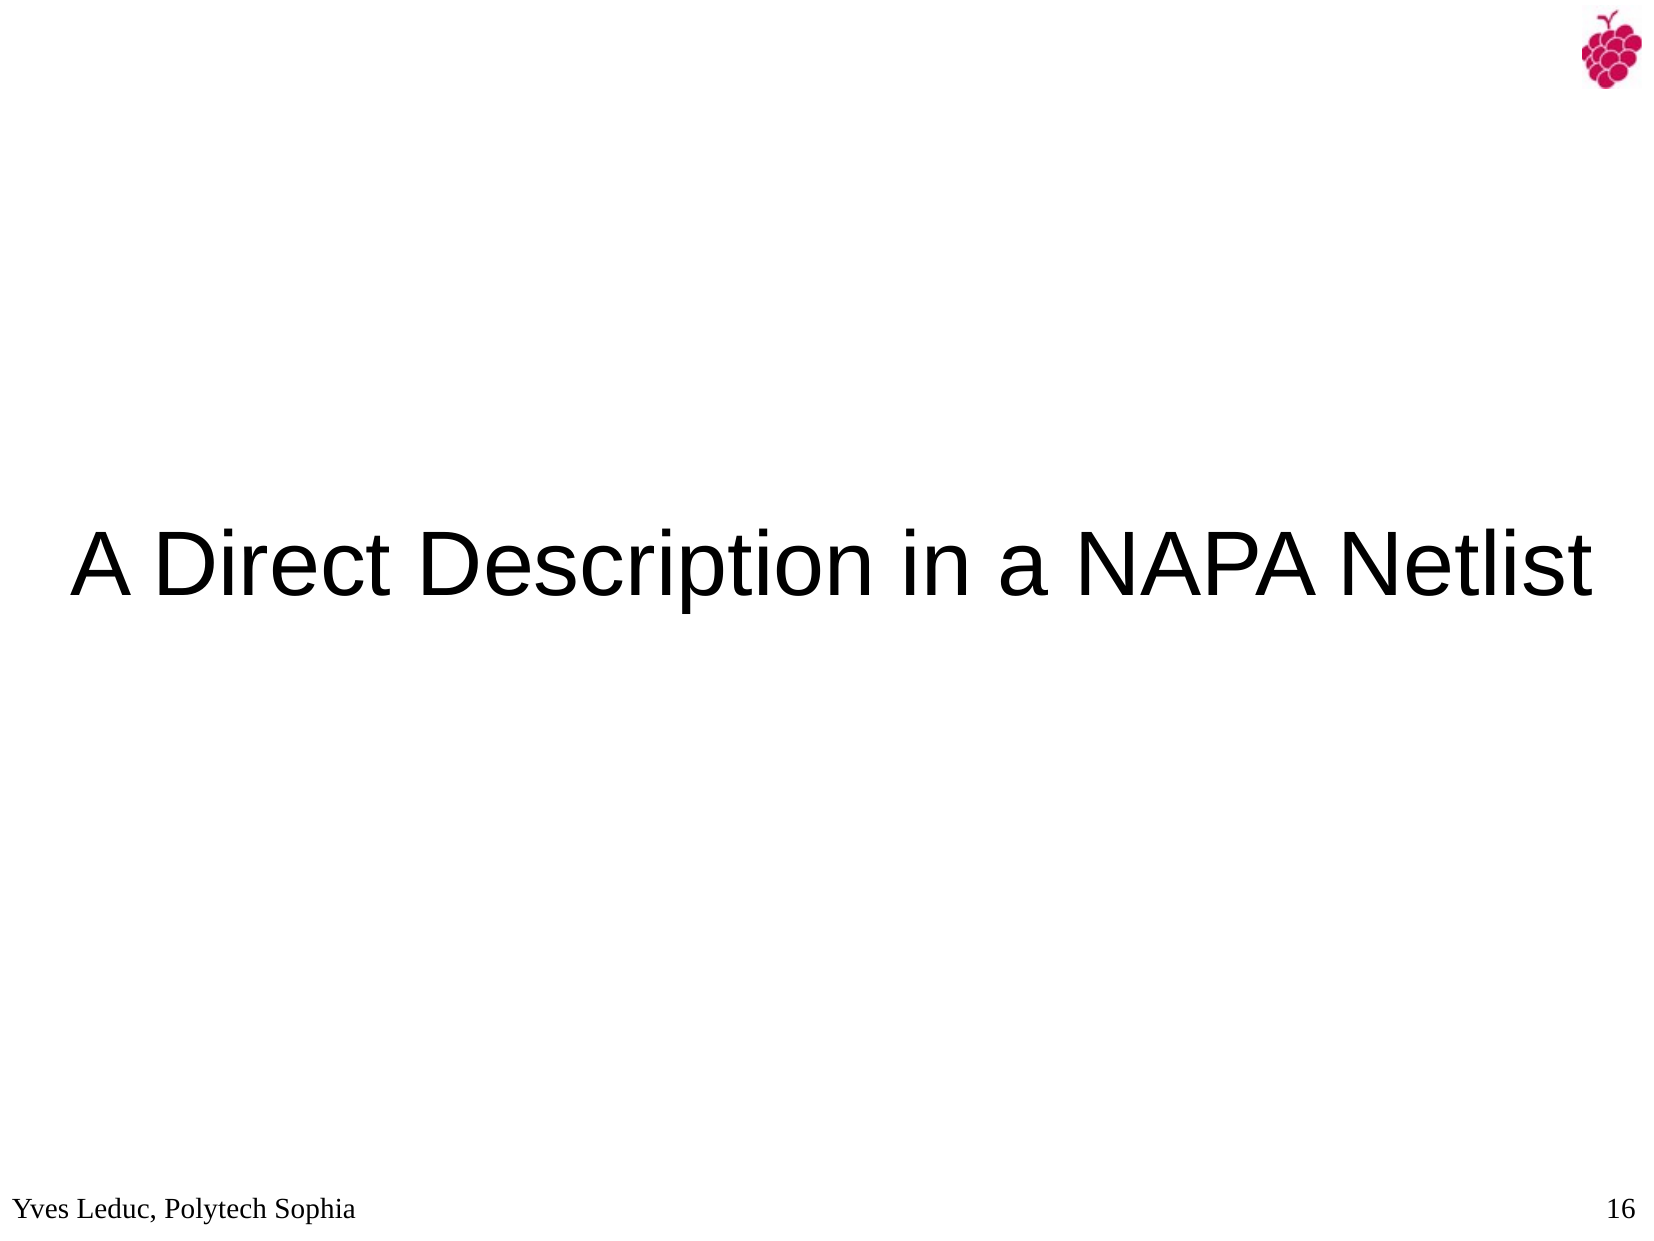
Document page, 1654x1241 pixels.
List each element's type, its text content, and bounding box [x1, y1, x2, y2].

title A Direct Description in a NAPA Netlist [47, 460, 1619, 668]
picture [1582, 5, 1642, 89]
